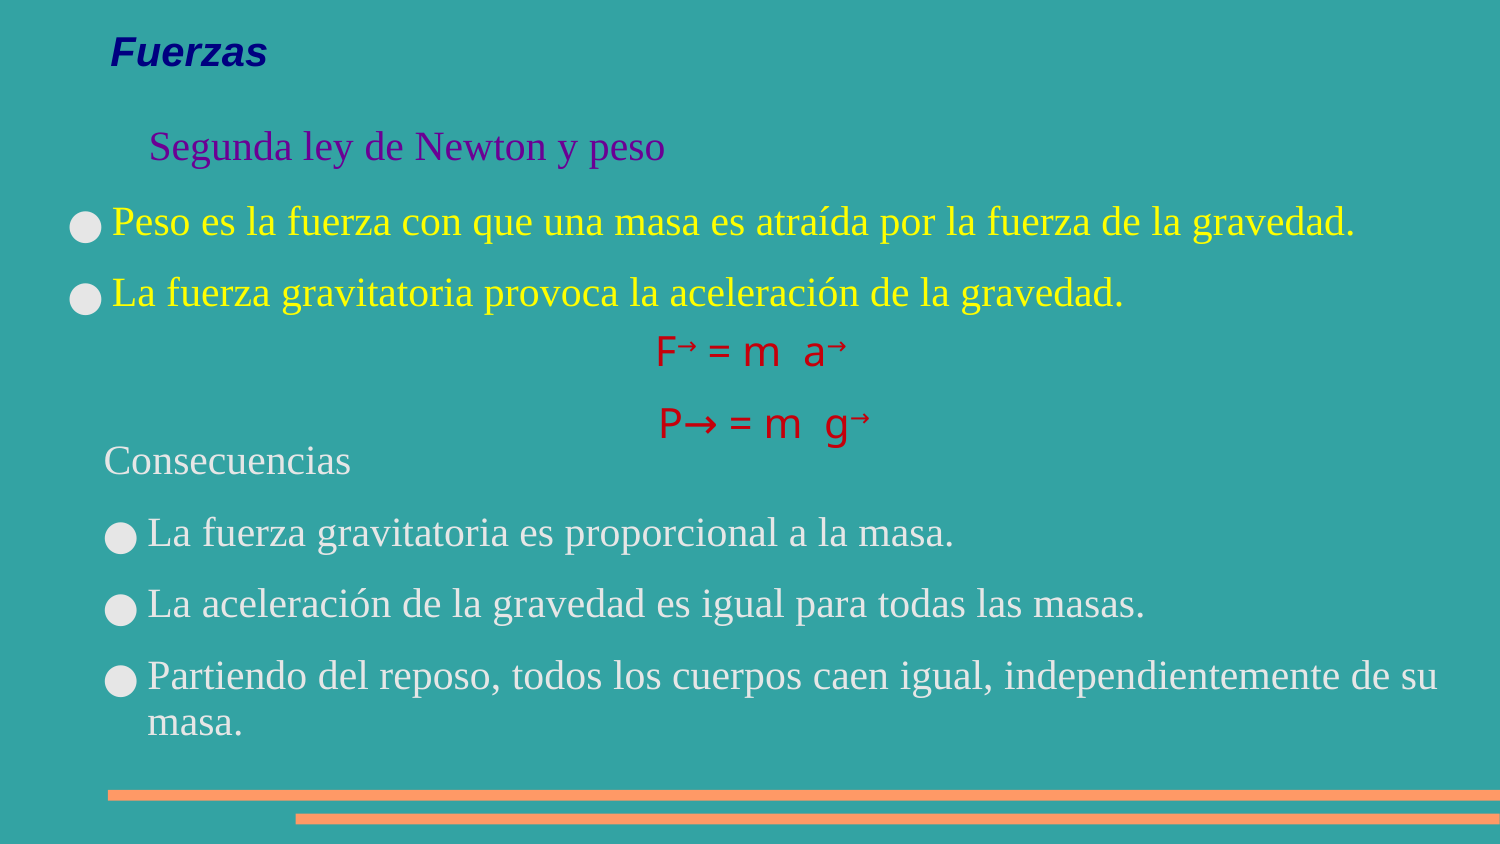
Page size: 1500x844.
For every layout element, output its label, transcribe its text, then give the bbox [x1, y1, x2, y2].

text_box P→ = m g→ [830, 418, 842, 434]
text_box Segunda ley de Newton y peso [133, 120, 1447, 198]
title Fuerzas [110, 27, 590, 105]
text_box Consecuencias La fuerza gravitatoria es proporcional a la masa. La aceleración de la gravedad es igual para todas las masas. Partiendo del reposo, todos los cuerpos caen igual, independientemente de su masa. [88, 434, 1456, 687]
text_box F→ = m a→ [532, 326, 1048, 407]
text_box P→ = m g→ [535, 398, 1045, 434]
list Peso es la fuerza con que una masa es atraída por la fuerza de la gravedad. La fuerza gravitatoria provoca la aceleración de la gravedad. [53, 120, 1474, 294]
